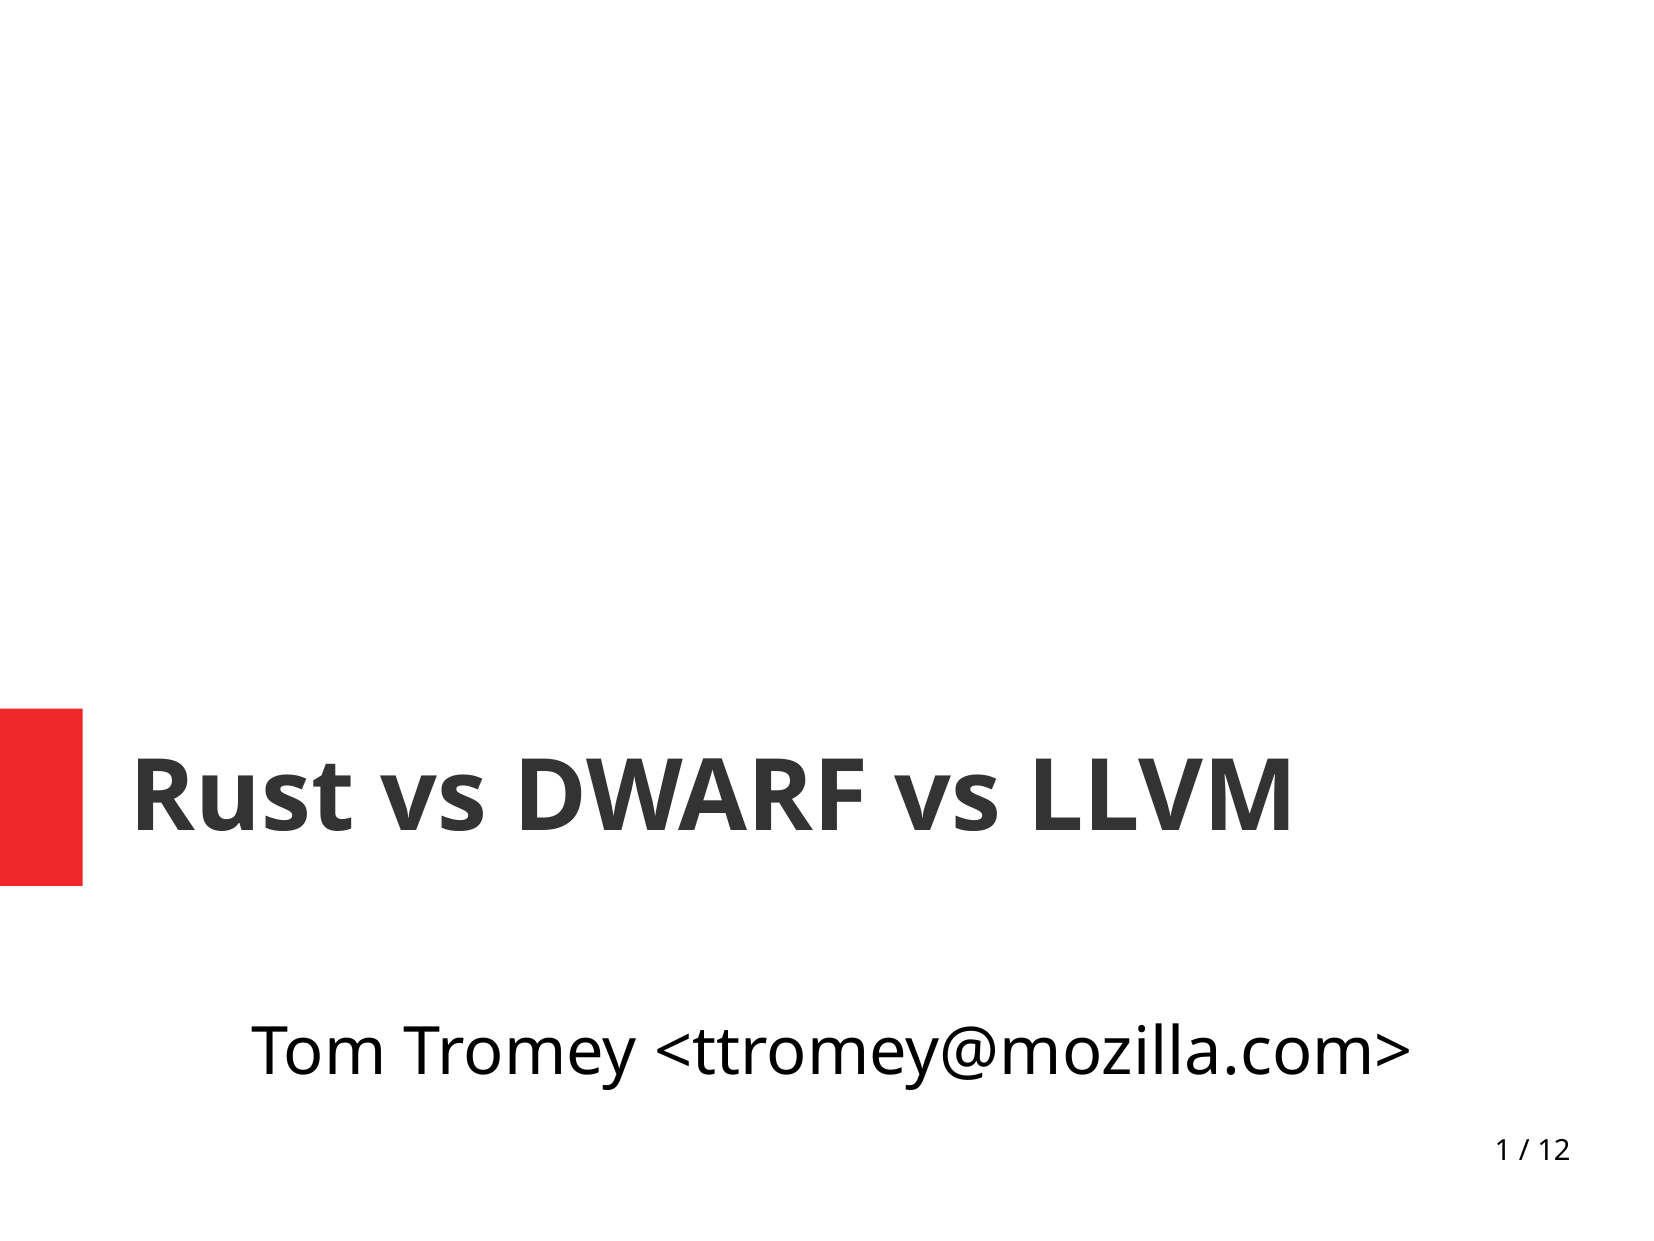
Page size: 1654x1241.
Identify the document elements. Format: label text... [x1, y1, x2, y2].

subtitle Tom Tromey <ttromey@mozilla.com> [129, 968, 1536, 1130]
title Rust vs DWARF vs LLVM [129, 673, 1536, 910]
